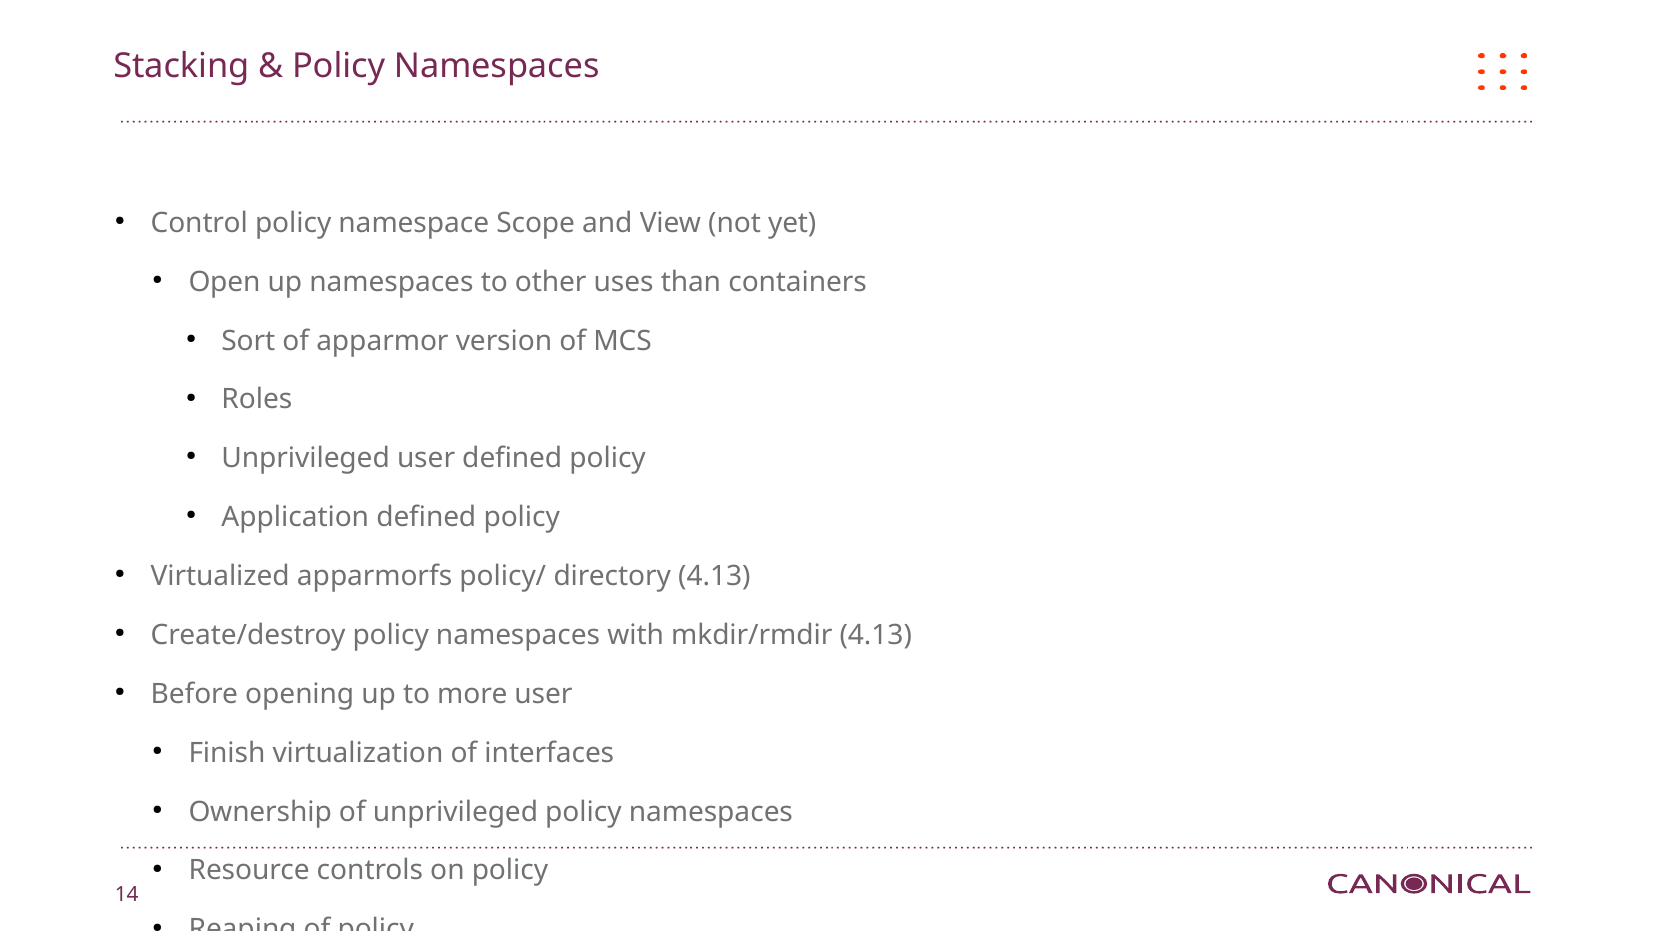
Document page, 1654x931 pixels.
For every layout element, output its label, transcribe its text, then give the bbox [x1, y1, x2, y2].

title Stacking & Policy Namespaces [113, 48, 1382, 81]
list Control policy namespace Scope and View (not yet) Open up namespaces to other uses than containers Sort of apparmor version of MCS Roles Unprivileged user defined policy Application defined policy Virtualized apparmorfs policy/ directory (4.13) Create/destroy policy namespaces with mkdir/rmdir (4.13) Before opening up to more user Finish virtualization of interfaces Ownership of unprivileged policy namespaces Resource controls on policy Reaping of policy [115, 192, 1540, 876]
picture [111, 119, 1533, 124]
picture [1478, 53, 1527, 90]
